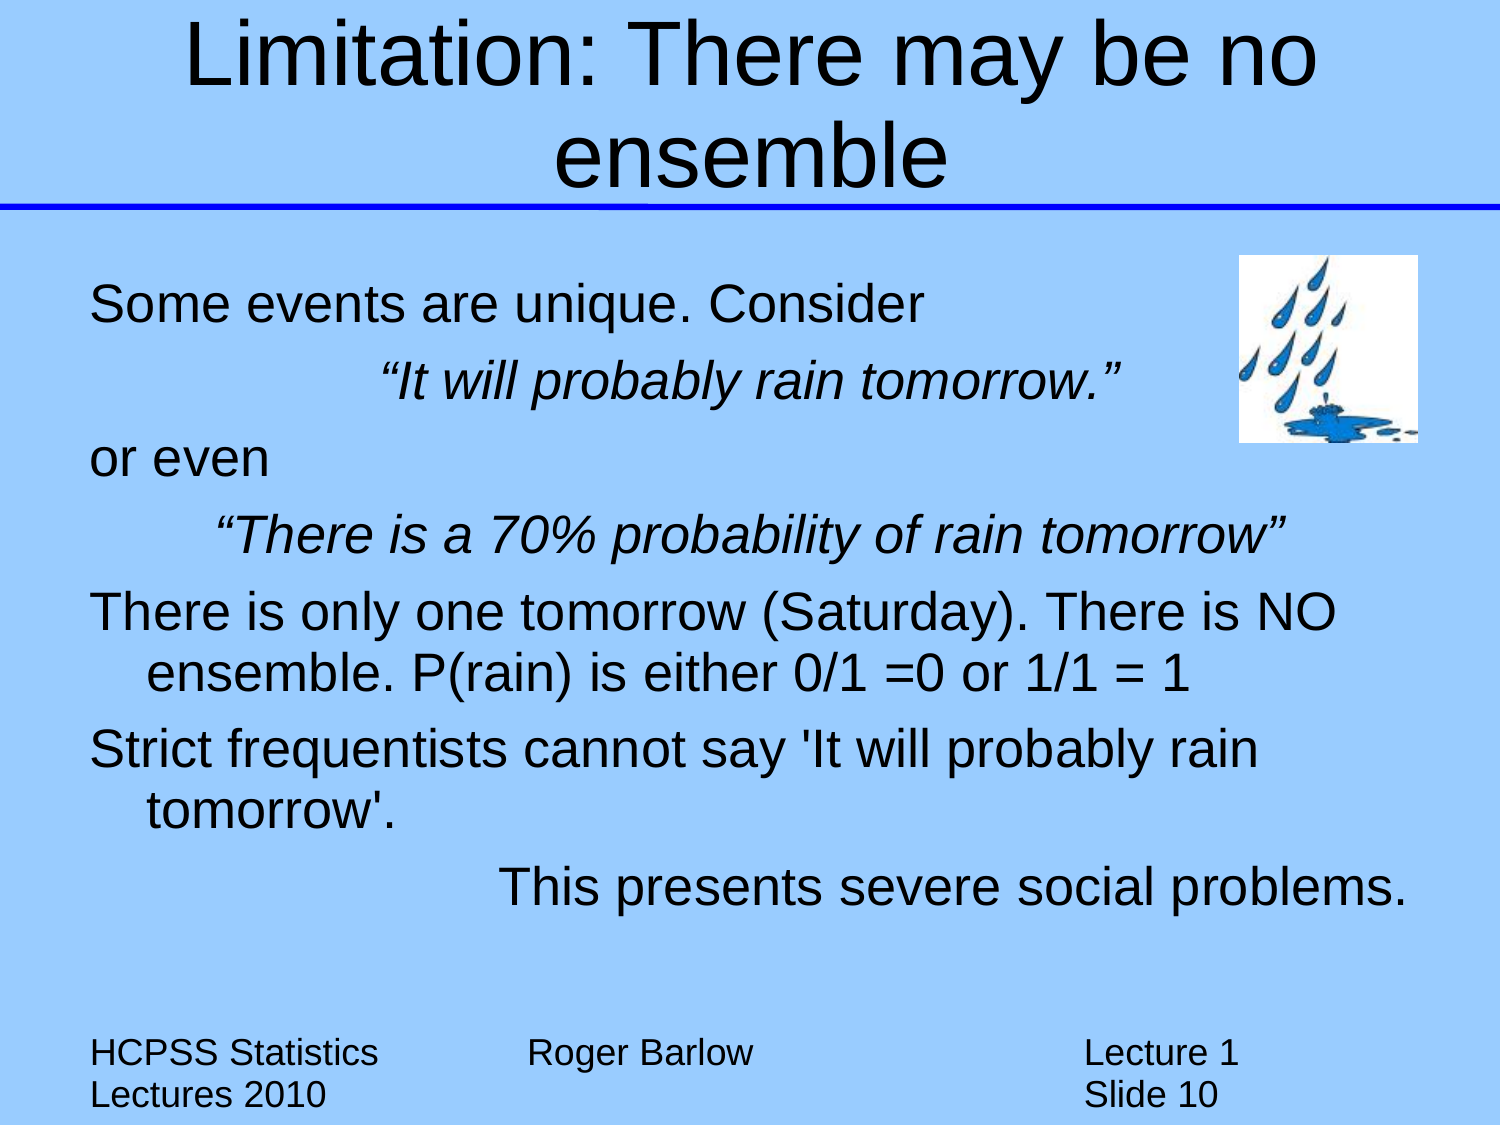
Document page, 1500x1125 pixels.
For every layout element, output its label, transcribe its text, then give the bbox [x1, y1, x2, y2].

title Limitation: There may be no ensemble [77, 0, 1428, 216]
list Some events are unique. Consider “It will probably rain tomorrow.” or even “There is a 70% probability of rain tomorrow” There is only one tomorrow (Saturday). There is NO ensemble. P(rain) is either 0/1 =0 or 1/1 = 1 Strict frequentists cannot say 'It will probably rain tomorrow'. This presents severe social problems. [75, 262, 1426, 1006]
picture [1239, 255, 1418, 443]
